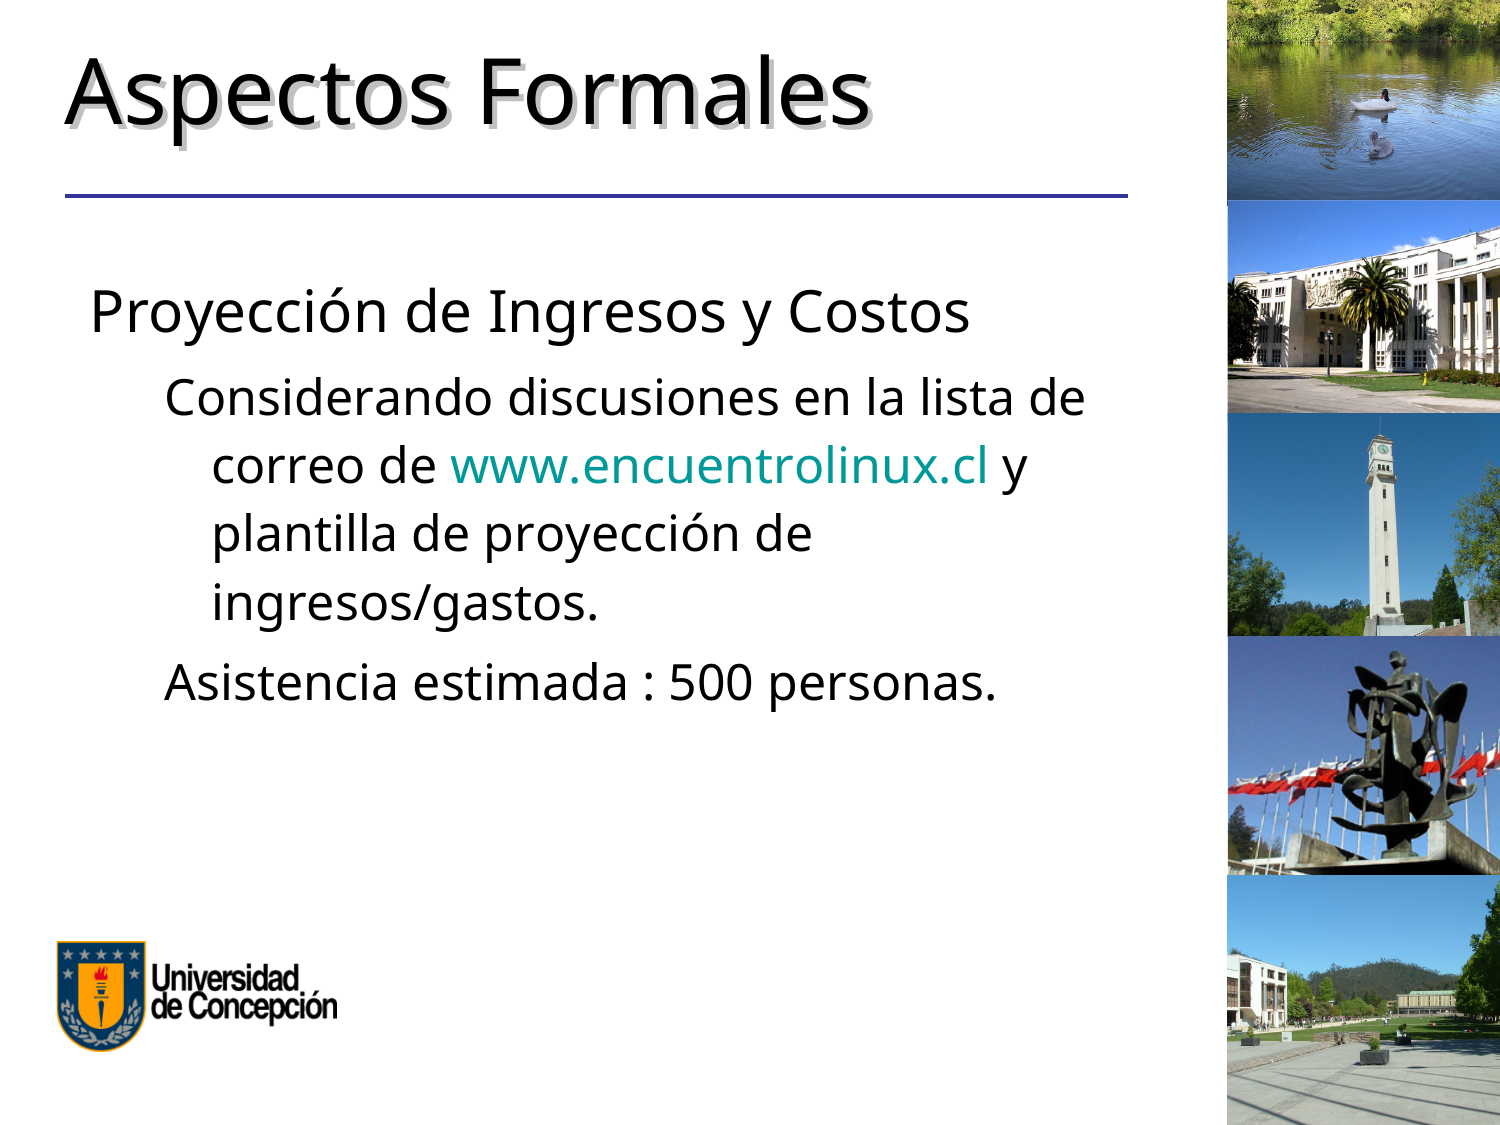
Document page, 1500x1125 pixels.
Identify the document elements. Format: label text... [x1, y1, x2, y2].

list Proyección de Ingresos y Costos Considerando discusiones en la lista de correo de www.encuentrolinux.cl y plantilla de proyección de ingresos/gastos. Asistencia estimada : 500 personas. [74, 262, 1223, 1006]
picture [1227, 0, 1500, 1125]
title Aspectos Formales [49, 0, 1223, 184]
picture [56, 941, 337, 1052]
